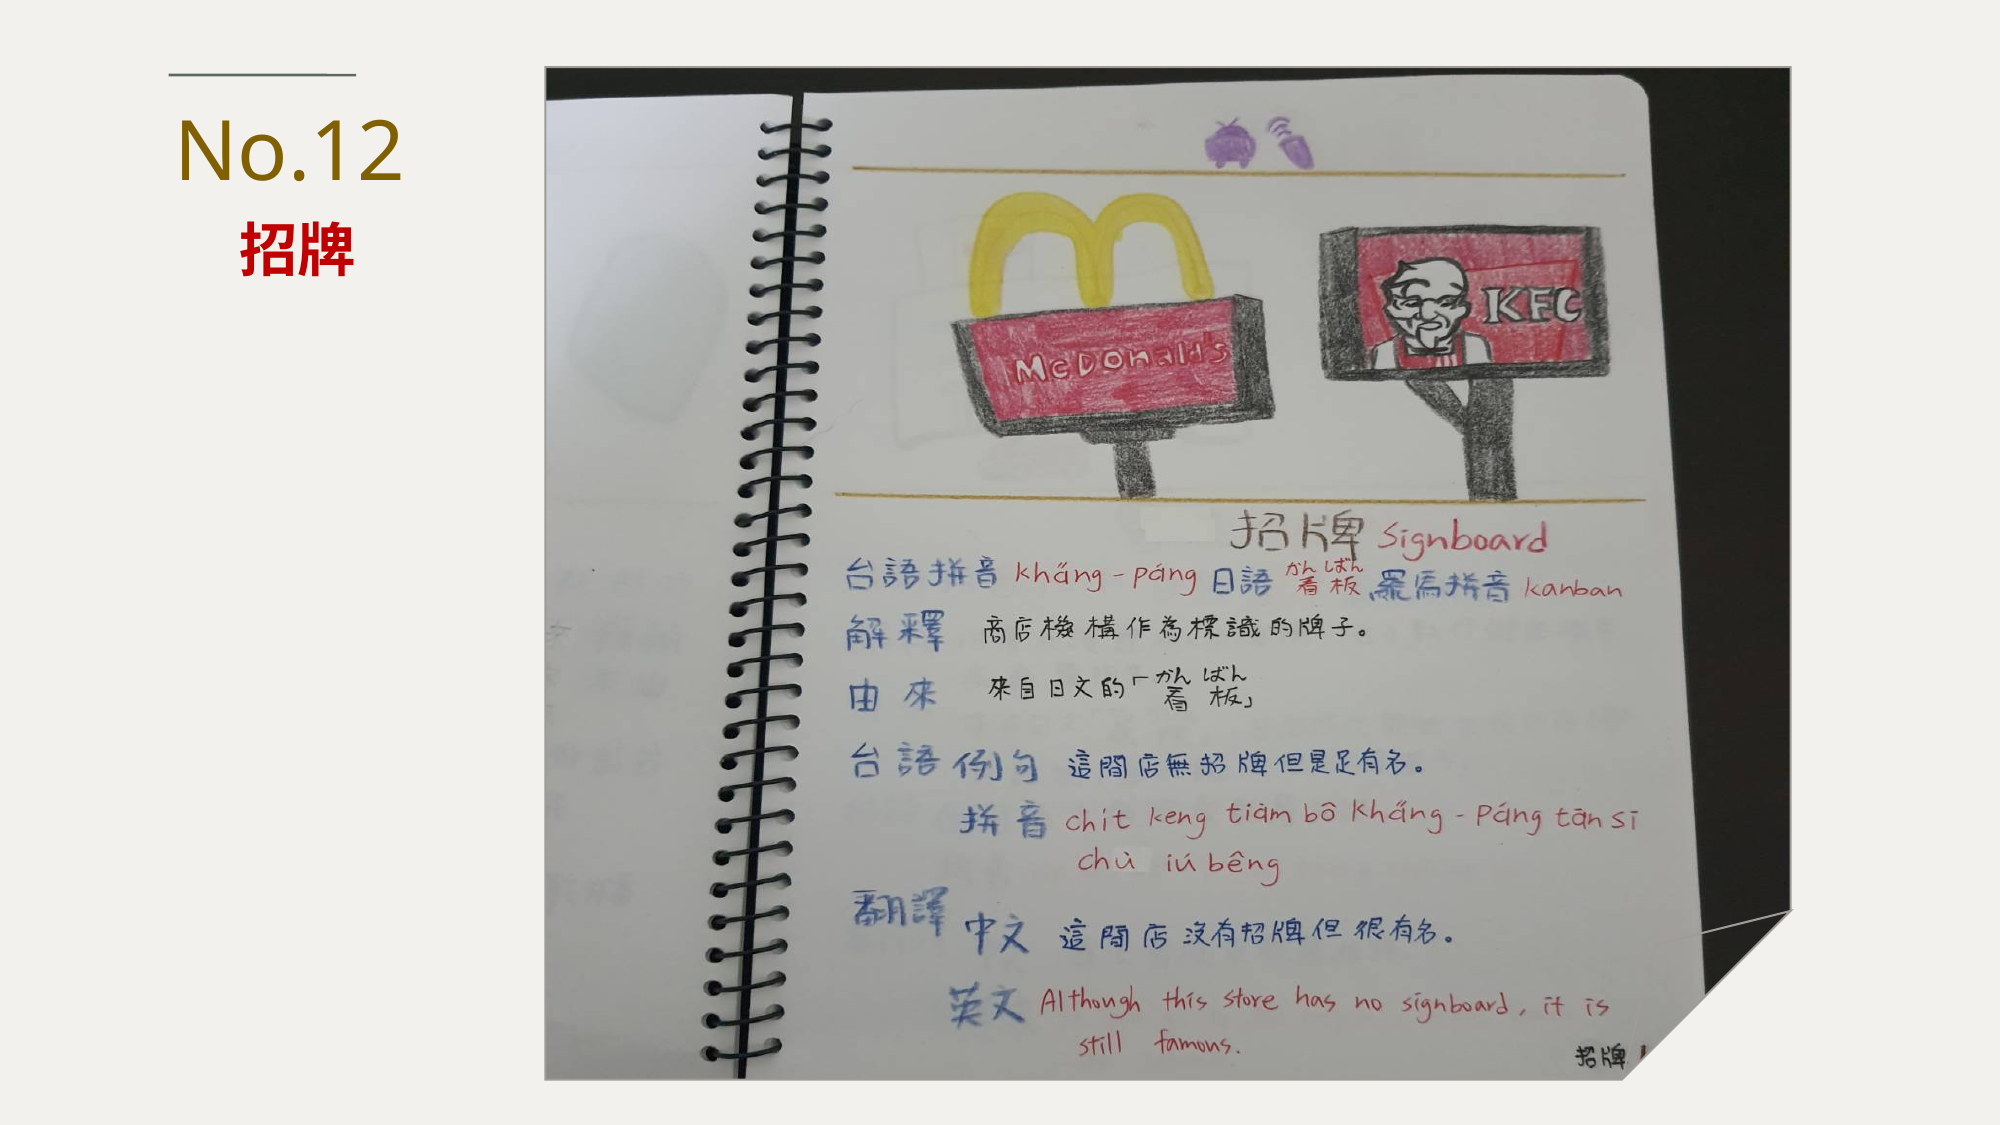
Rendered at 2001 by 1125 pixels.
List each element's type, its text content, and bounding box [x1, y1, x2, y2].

text_box 招牌 [224, 206, 385, 291]
text_box No.12 [159, 90, 524, 205]
text_box [545, 67, 1791, 1080]
